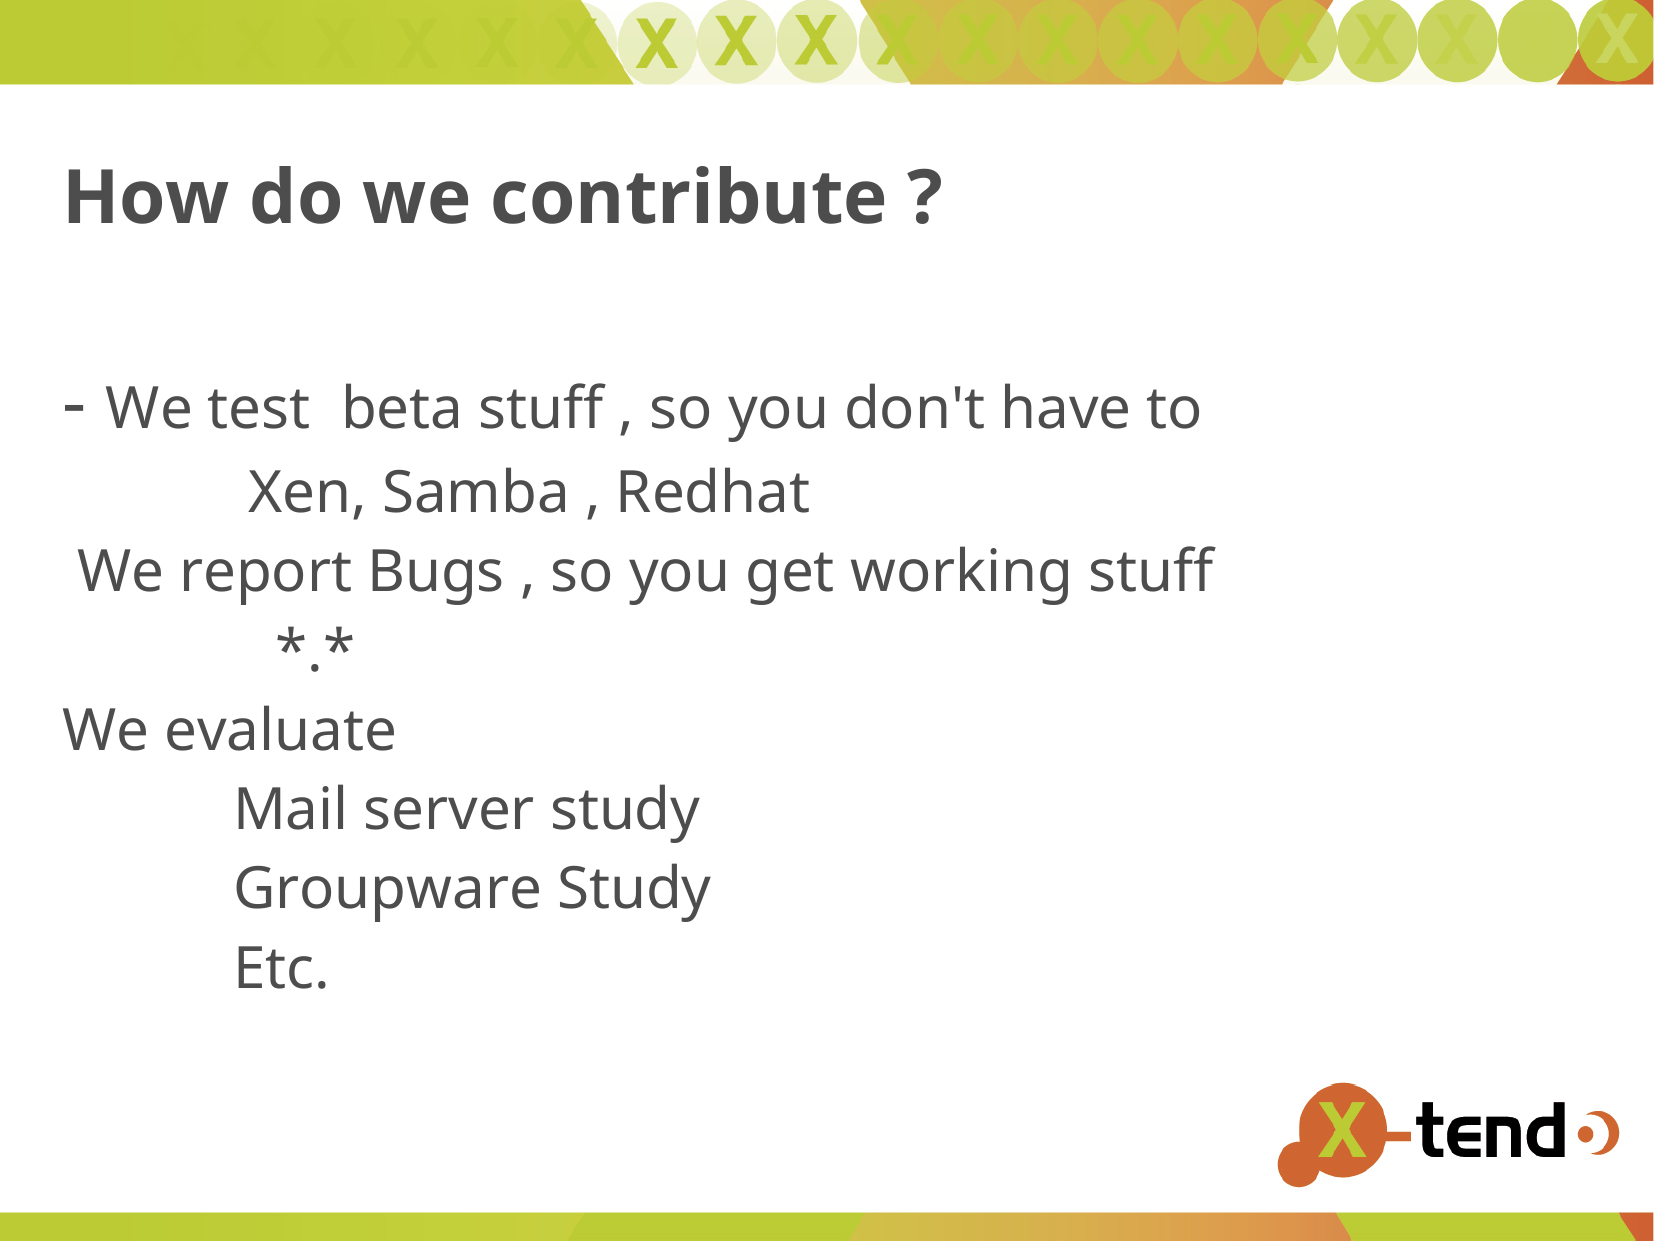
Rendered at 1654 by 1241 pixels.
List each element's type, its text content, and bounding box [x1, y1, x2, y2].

picture [0, 0, 1654, 1241]
text_box How do we contribute ? - We test beta stuff , so you don't have to Xen, Samba , Redhat We report Bugs , so you get working stuff *.* We evaluate Mail server study Groupware Study Etc. [47, 135, 1361, 1241]
